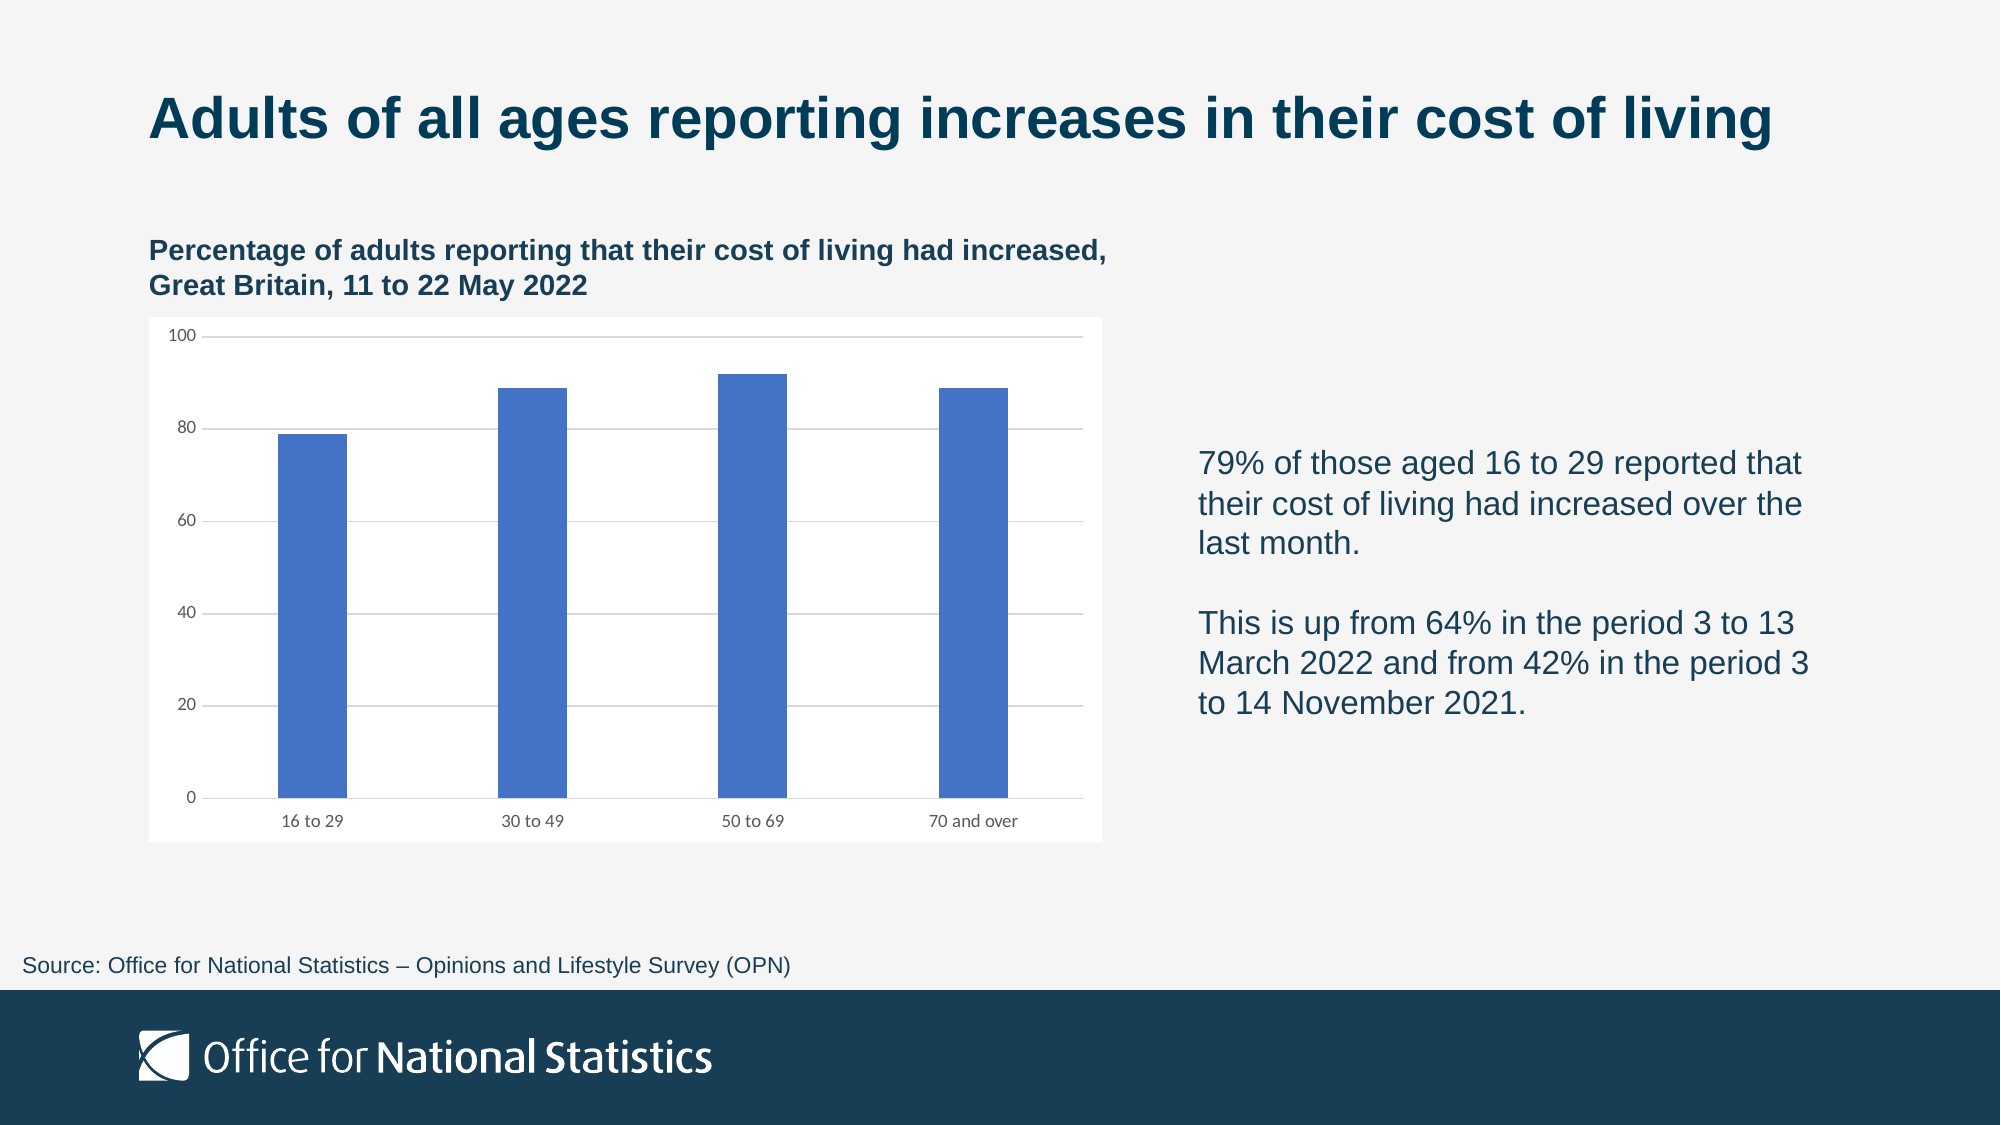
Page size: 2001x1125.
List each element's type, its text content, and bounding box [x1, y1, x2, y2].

title Adults of all ages reporting increases in their cost of living [148, 84, 1888, 153]
text_box 79% of those aged 16 to 29 reported that their cost of living had increased over the last month. This is up from 64% in the period 3 to 13 March 2022 and from 42% in the period 3 to 14 November 2021. [1198, 430, 1852, 729]
text_box Source: Office for National Statistics – Opinions and Lifestyle Survey (OPN) [22, 942, 830, 986]
text_box Percentage of adults reporting that their cost of living had increased, Great Britain, 11 to 22 May 2022 [148, 222, 1130, 309]
chart [148, 317, 1103, 843]
